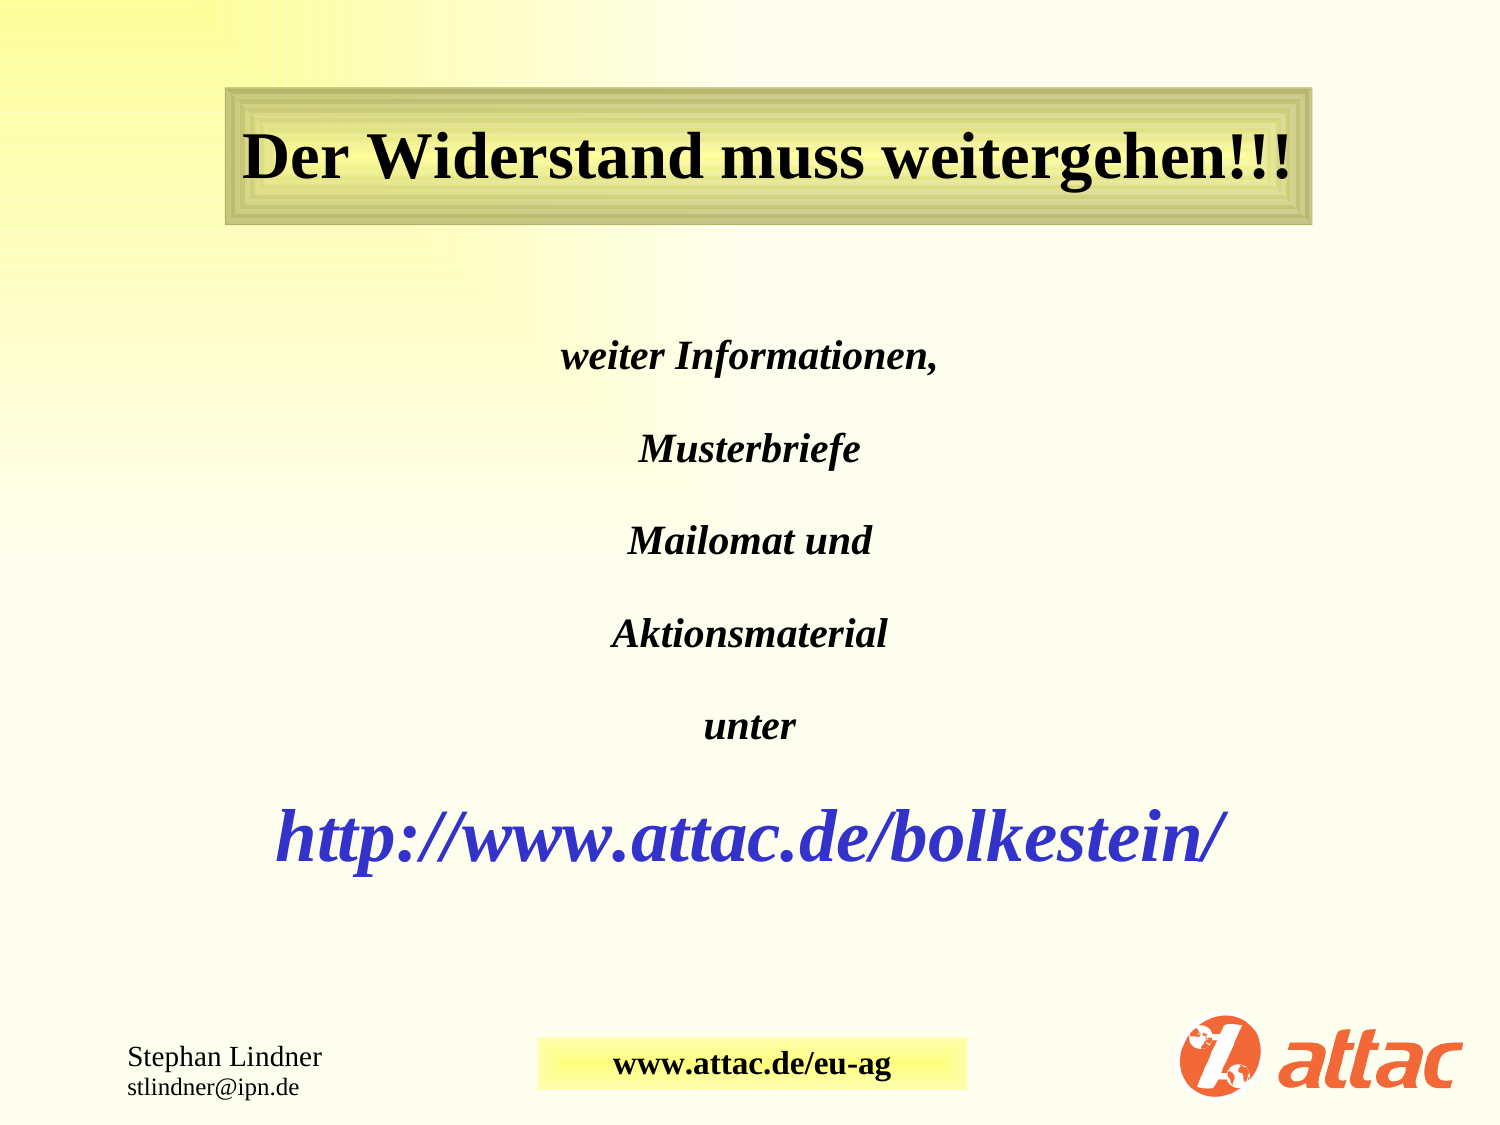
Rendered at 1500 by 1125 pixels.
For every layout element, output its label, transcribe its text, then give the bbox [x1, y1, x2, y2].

text_box Stephan Lindner stlindner@ipn.de [112, 1032, 338, 1109]
title Der Widerstand muss weitergehen!!! [224, 87, 1313, 226]
text_box www.attac.de/eu-ag [537, 1037, 968, 1090]
picture [1175, 1012, 1463, 1101]
list weiter Informationen, Musterbriefe Mailomat und Aktionsmaterial unter http://www.attac.de/bolkestein/ [112, 324, 1388, 1001]
